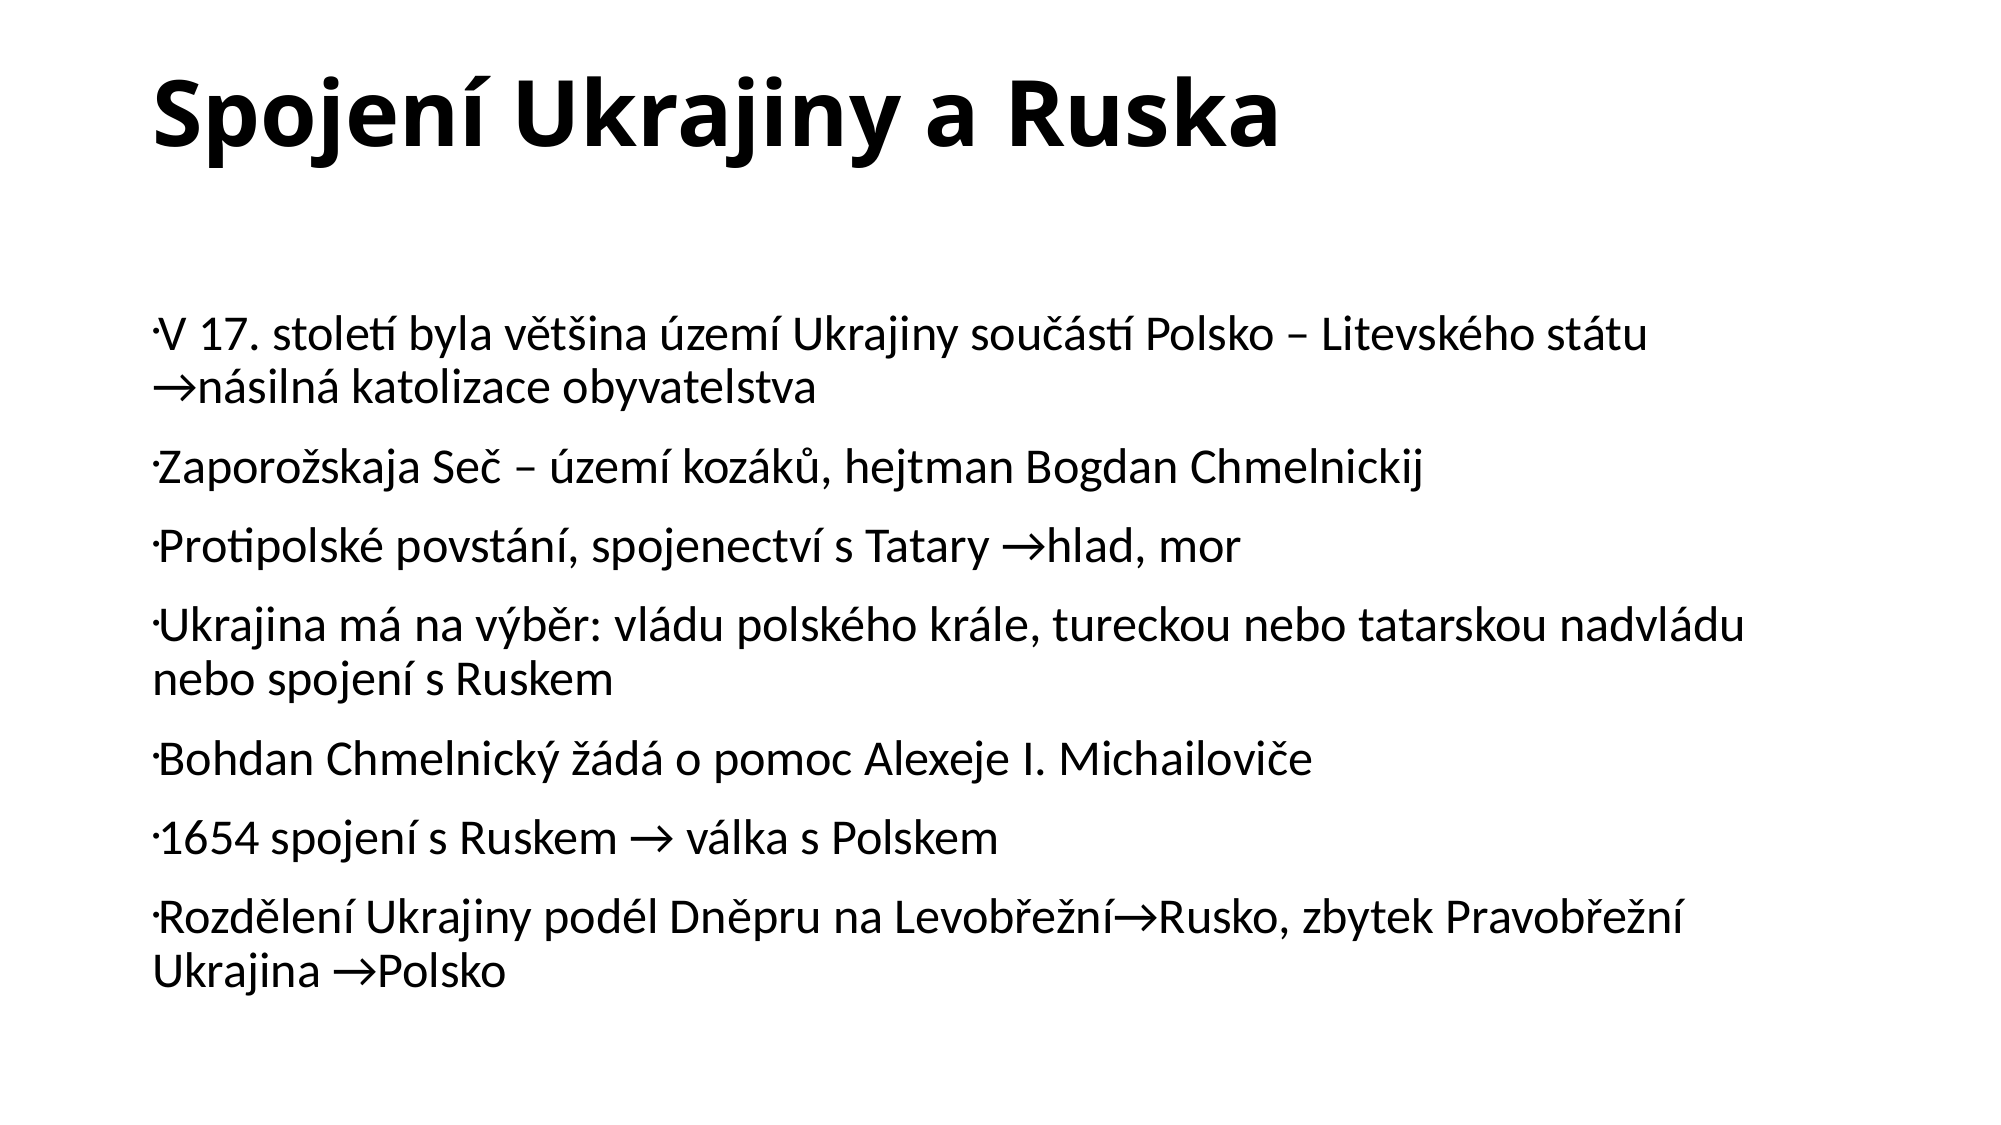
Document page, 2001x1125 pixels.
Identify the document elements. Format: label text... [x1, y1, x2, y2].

title Spojení Ukrajiny a Ruska [137, 59, 1863, 278]
list V 17. století byla většina území Ukrajiny součástí Polsko – Litevského státu →násilná katolizace obyvatelstva Zaporožskaja Seč – území kozáků, hejtman Bogdan Chmelnickij Protipolské povstání, spojenectví s Tatary →hlad, mor Ukrajina má na výběr: vládu polského krále, tureckou nebo tatarskou nadvládu nebo spojení s Ruskem Bohdan Chmelnický žádá o pomoc Alexeje I. Michailoviče 1654 spojení s Ruskem → válka s Polskem Rozdělení Ukrajiny podél Dněpru na Levobřežní→Rusko, zbytek Pravobřežní Ukrajina →Polsko [137, 299, 1863, 1014]
